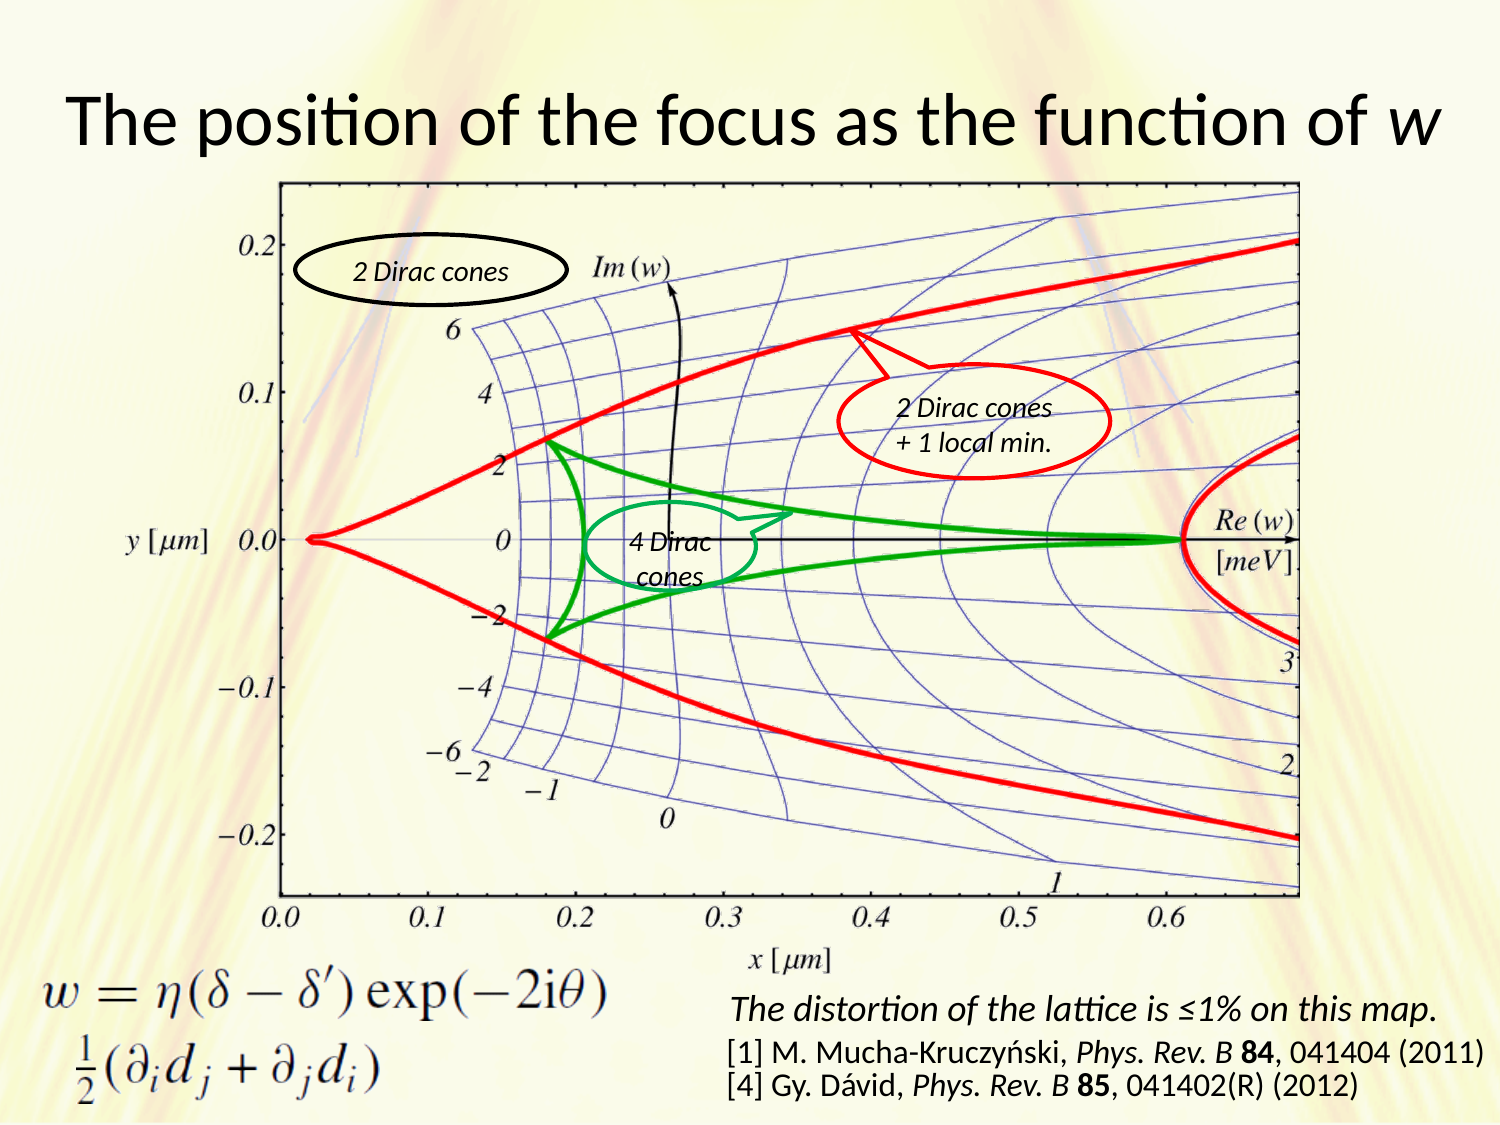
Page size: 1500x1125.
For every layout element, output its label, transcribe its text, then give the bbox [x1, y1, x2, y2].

text_box The distortion of the lattice is ≤1% on this map. [714, 975, 1483, 1037]
title The position of the focus as the function of w [29, 21, 1477, 209]
text_box [1] M. Mucha-Kruczyński, Phys. Rev. B 84, 041404 (2011) [4] Gy. Dávid, Phys. Rev. B 85, 041402(R) (2012) [723, 1036, 1489, 1123]
text_box 4 Dirac cones [584, 501, 792, 591]
text_box 2 Dirac cones [295, 234, 567, 306]
picture [0, 0, 1500, 1125]
text_box 2 Dirac cones + 1 local min. [838, 328, 1111, 479]
